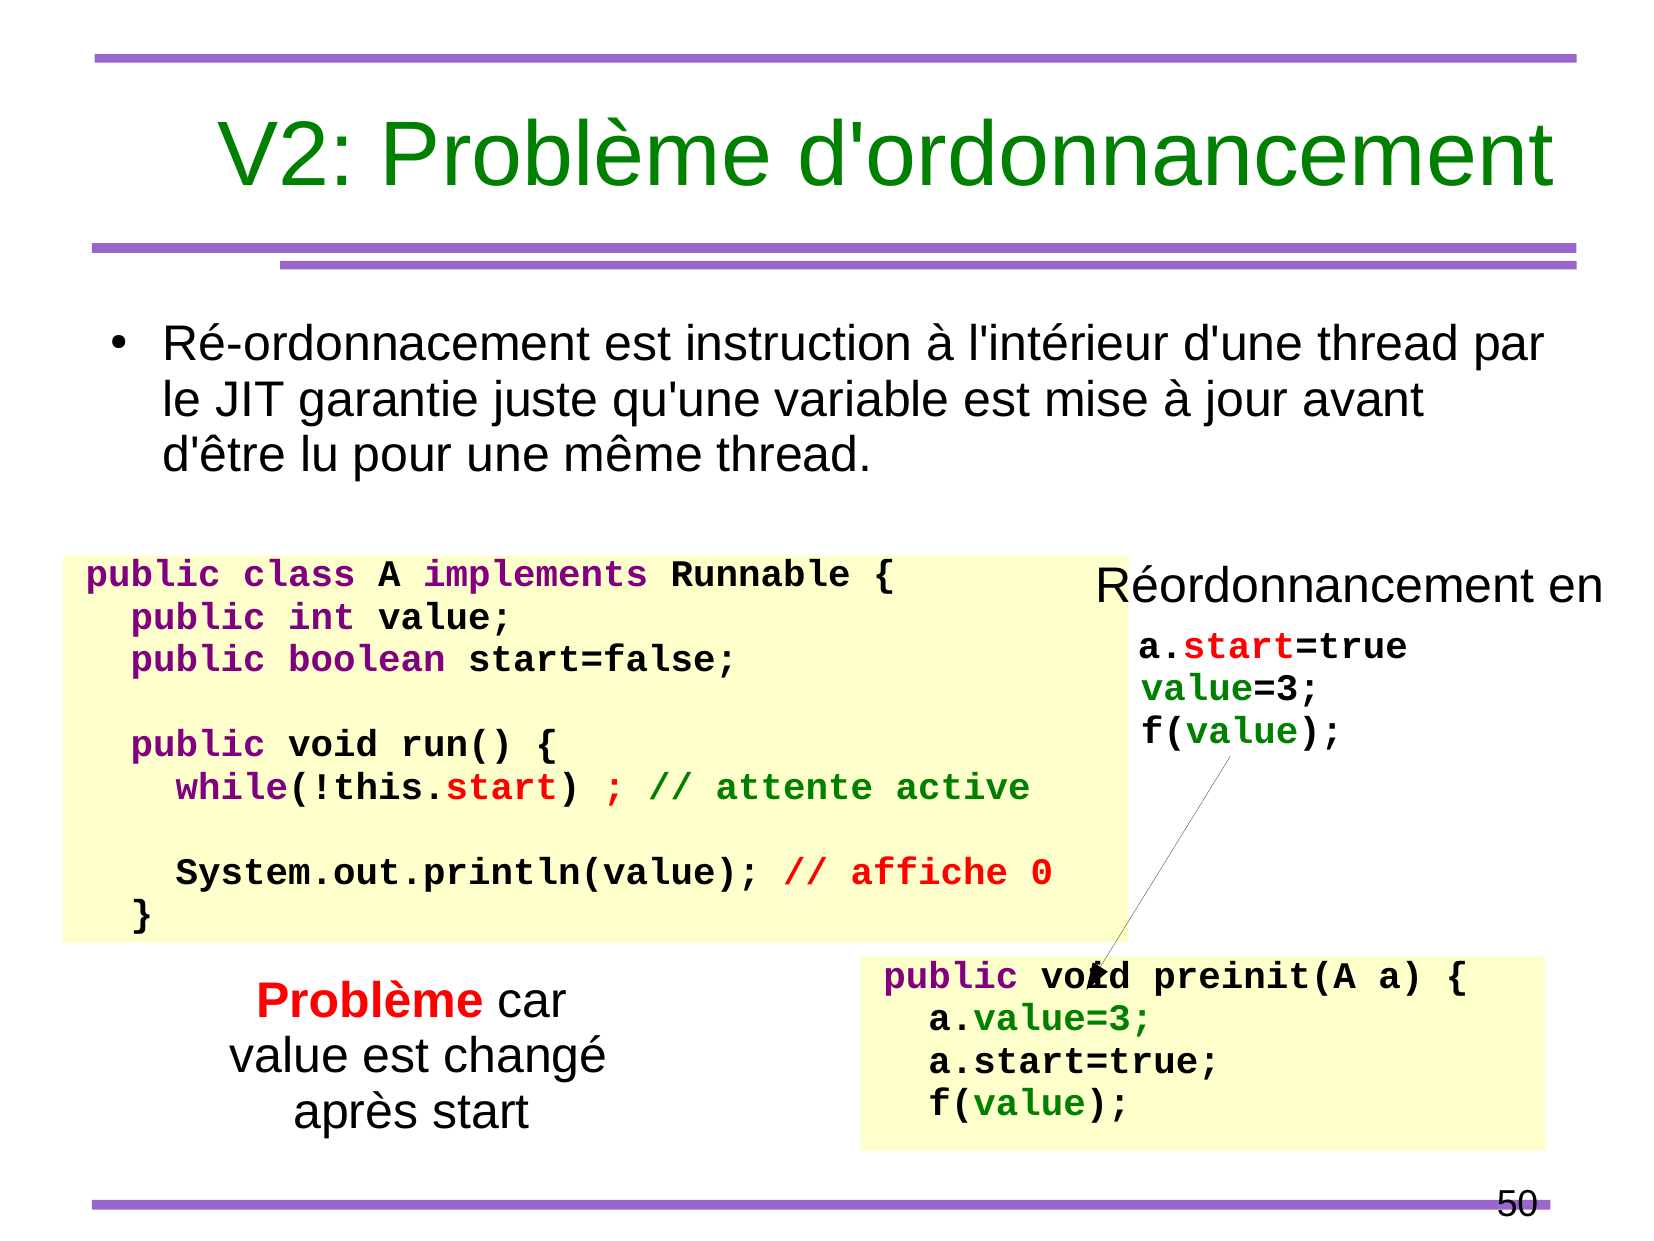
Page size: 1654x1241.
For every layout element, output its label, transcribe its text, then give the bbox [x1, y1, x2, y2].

text_box Problème car value est changé après start [215, 971, 645, 1161]
text_box public void preinit(A a) { a.value=3; a.start=true; f(value); [860, 956, 1546, 1151]
list Ré-ordonnacement est instruction à l'intérieur d'une thread par le JIT garantie juste qu'une variable est mise à jour avant d'être lu pour une même thread. [92, 315, 1563, 483]
text_box public class A implements Runnable { public int value; public boolean start=false; public void run() { while(!this.start) ; // attente active System.out.println(value); // affiche 0 } } [62, 555, 1129, 943]
title V2: Problème d'ordonnancement [98, 49, 1556, 257]
text_box Réordonnancement en a.start=true value=3; f(value); [1095, 557, 1617, 755]
